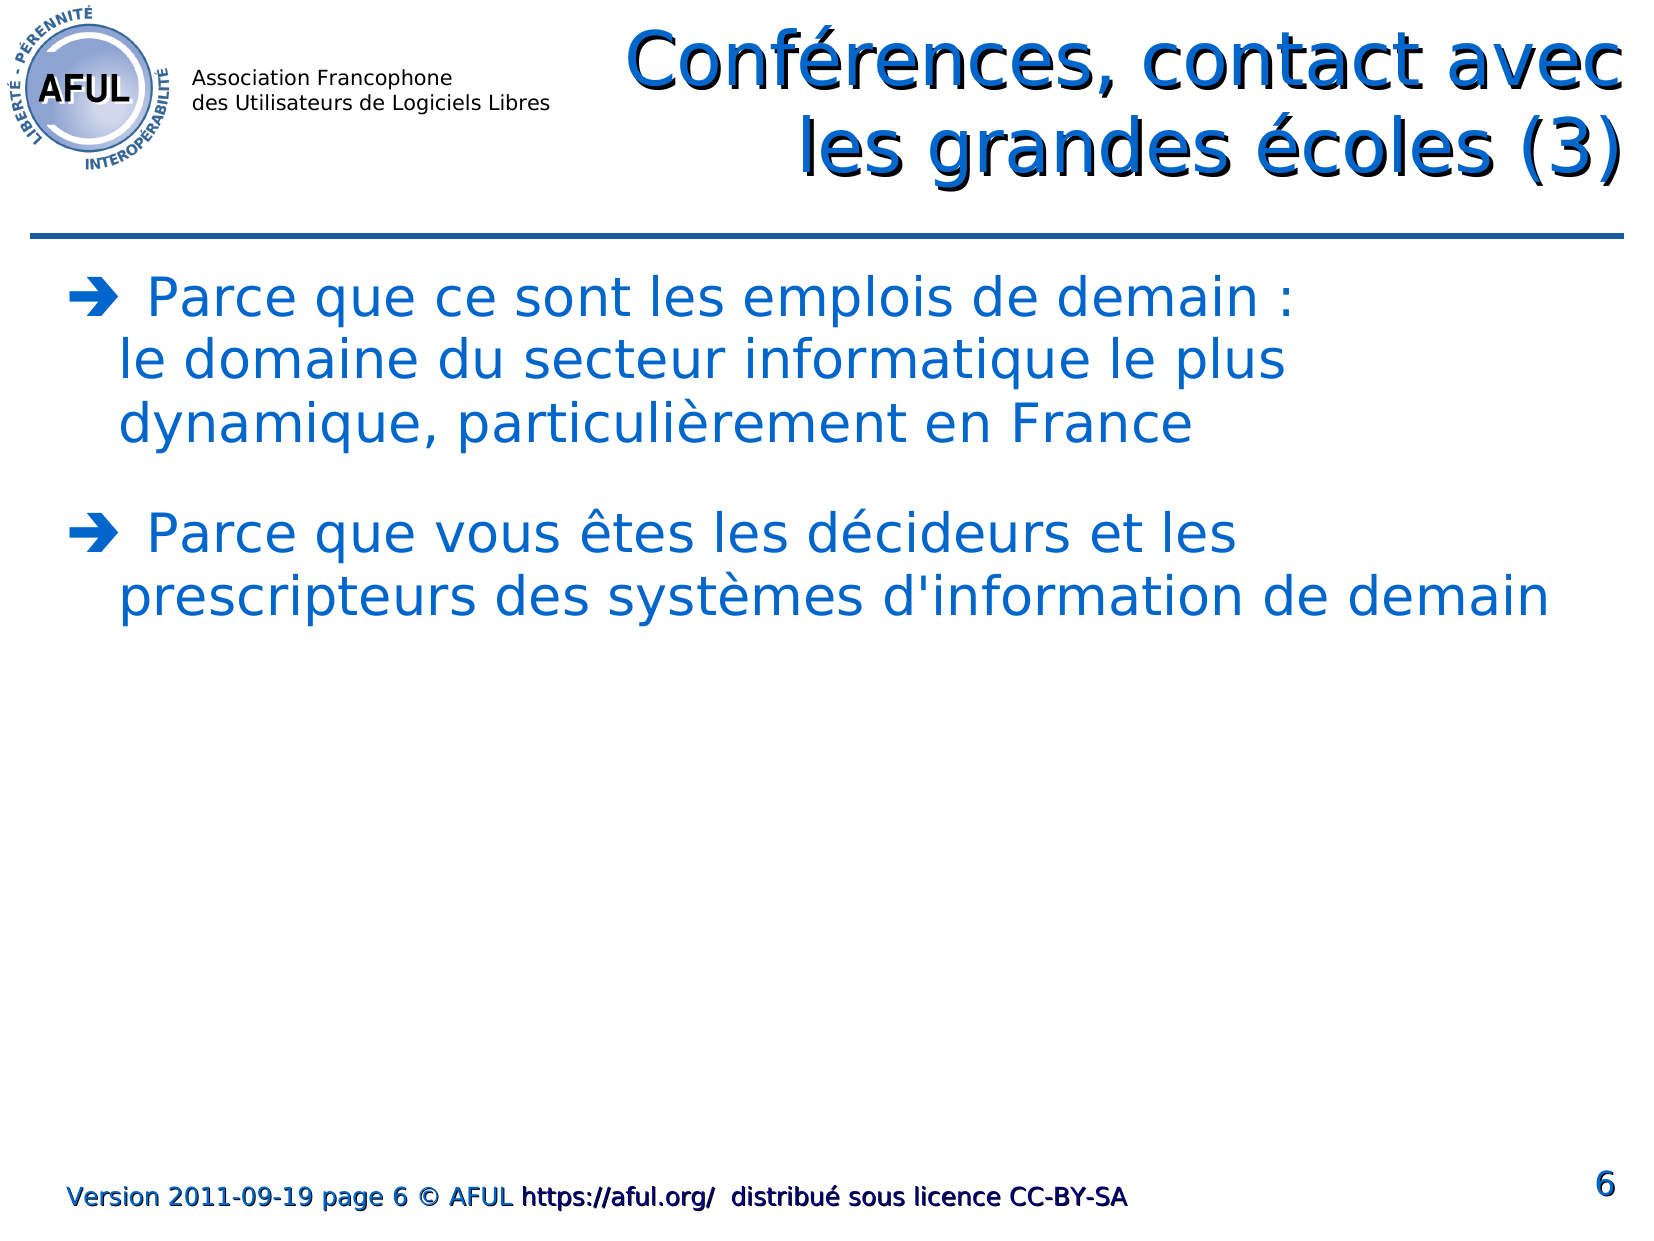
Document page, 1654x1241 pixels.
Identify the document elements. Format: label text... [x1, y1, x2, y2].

picture [0, 0, 178, 178]
title Conférences, contact avec les grandes écoles (3) [501, 0, 1625, 207]
list  Parce que ce sont les emplois de demain : le domaine du secteur informatique le plus dynamique, particulièrement en France  Parce que vous êtes les décideurs et les prescripteurs des systèmes d'information de demain [47, 265, 1595, 1196]
